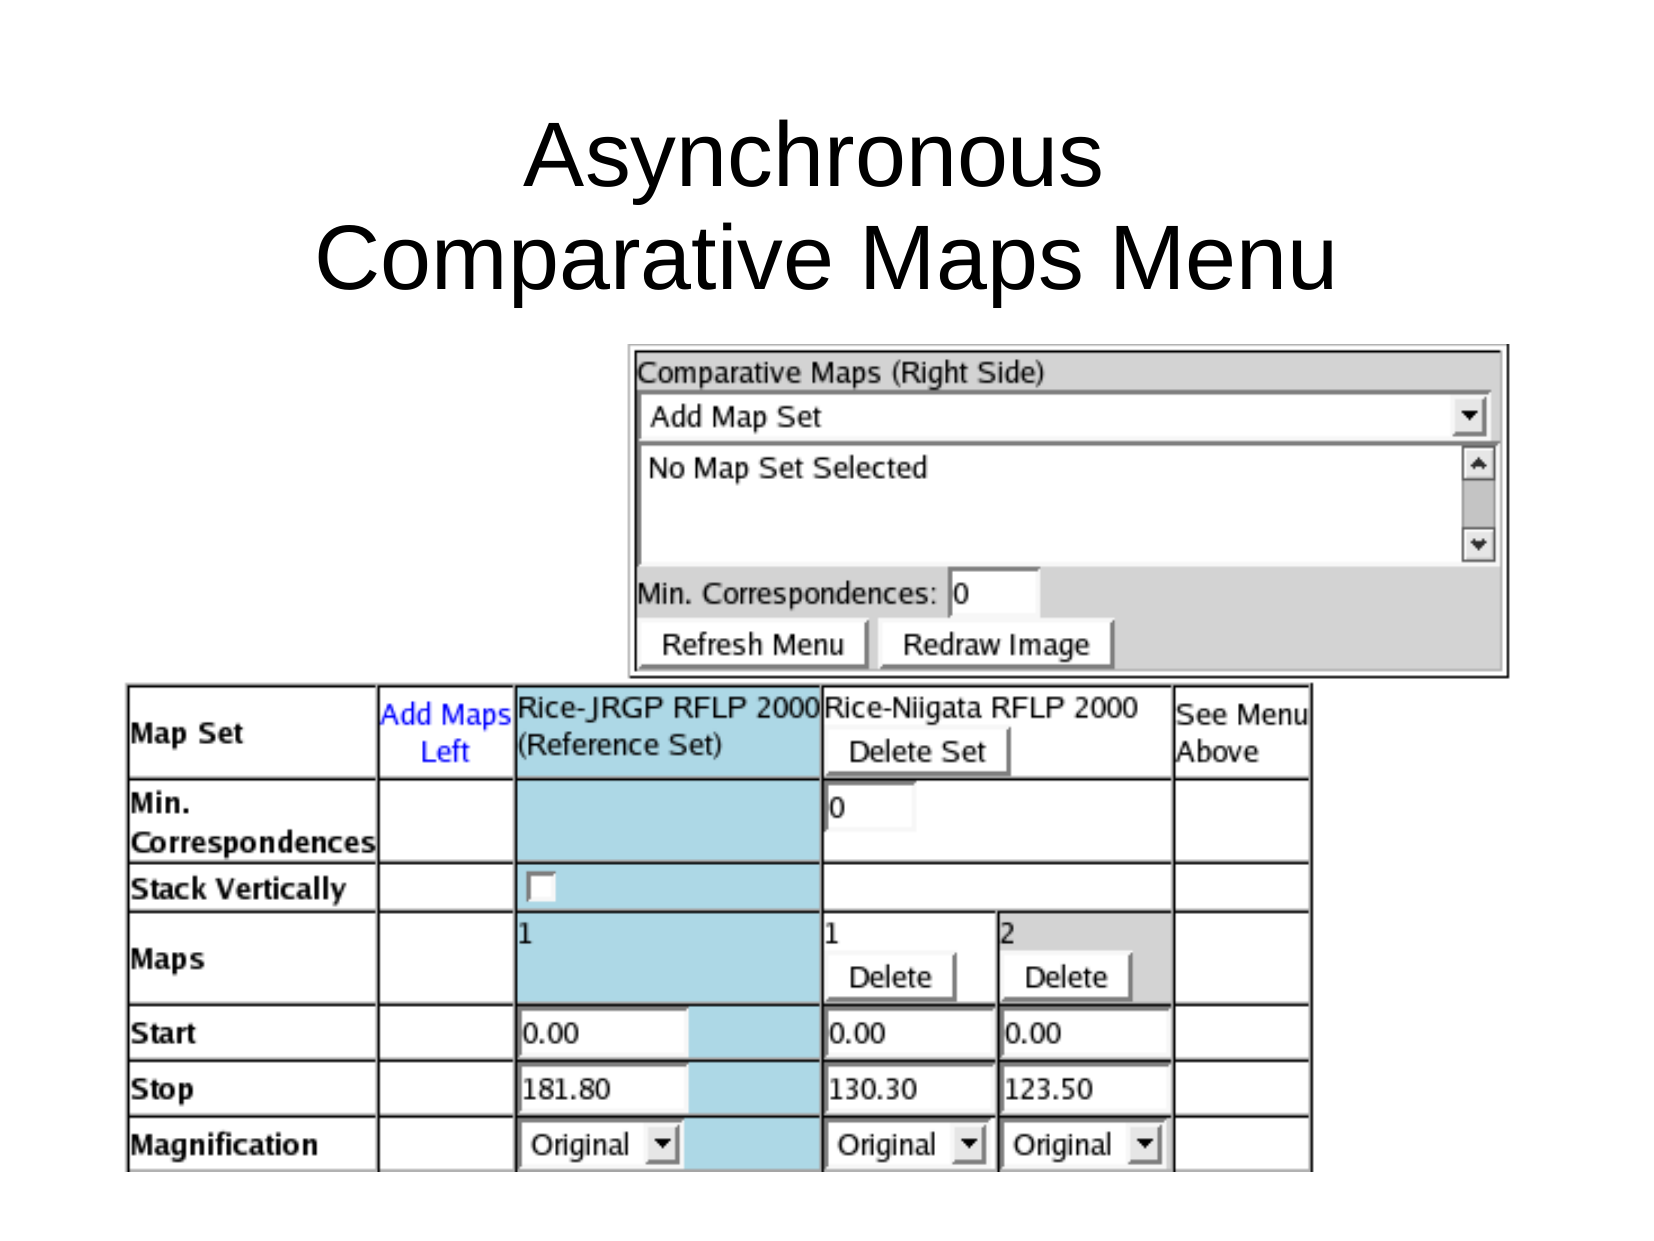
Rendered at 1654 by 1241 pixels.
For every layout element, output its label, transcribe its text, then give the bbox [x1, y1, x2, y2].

picture [110, 344, 1521, 1172]
title Asynchronous Comparative Maps Menu [121, 102, 1534, 311]
